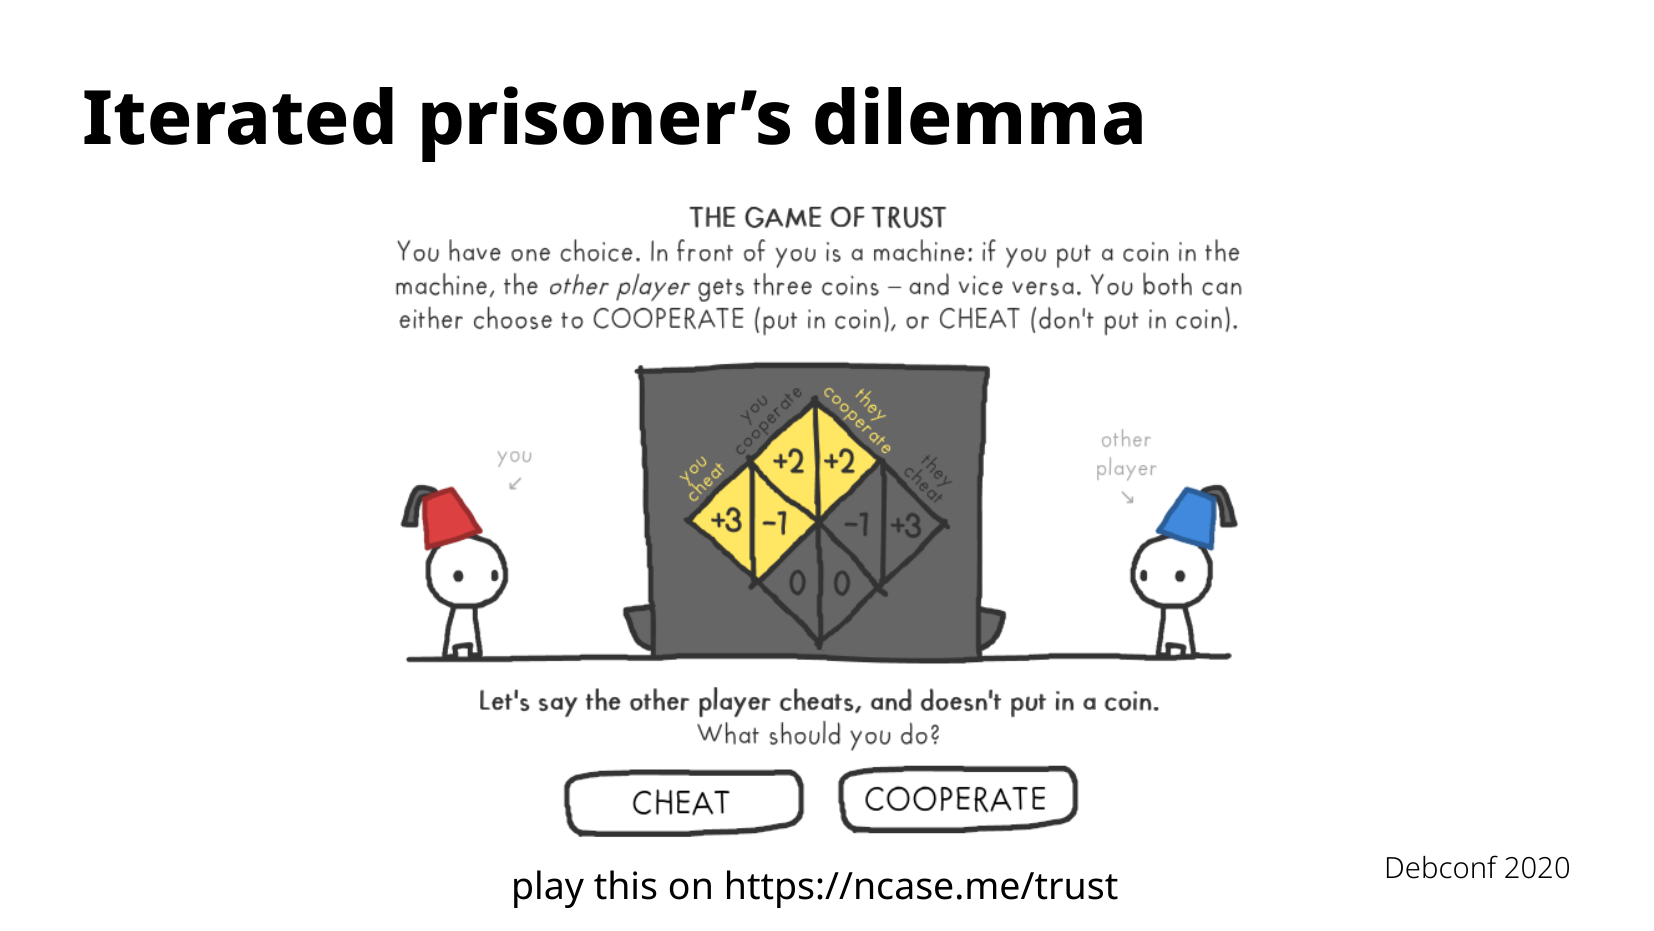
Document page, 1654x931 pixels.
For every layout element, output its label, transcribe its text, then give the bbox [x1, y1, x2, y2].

text_box play this on https://ncase.me/trust [472, 852, 1158, 920]
picture [372, 177, 1258, 847]
title Iterated prisoner’s dilemma [82, 37, 1571, 193]
